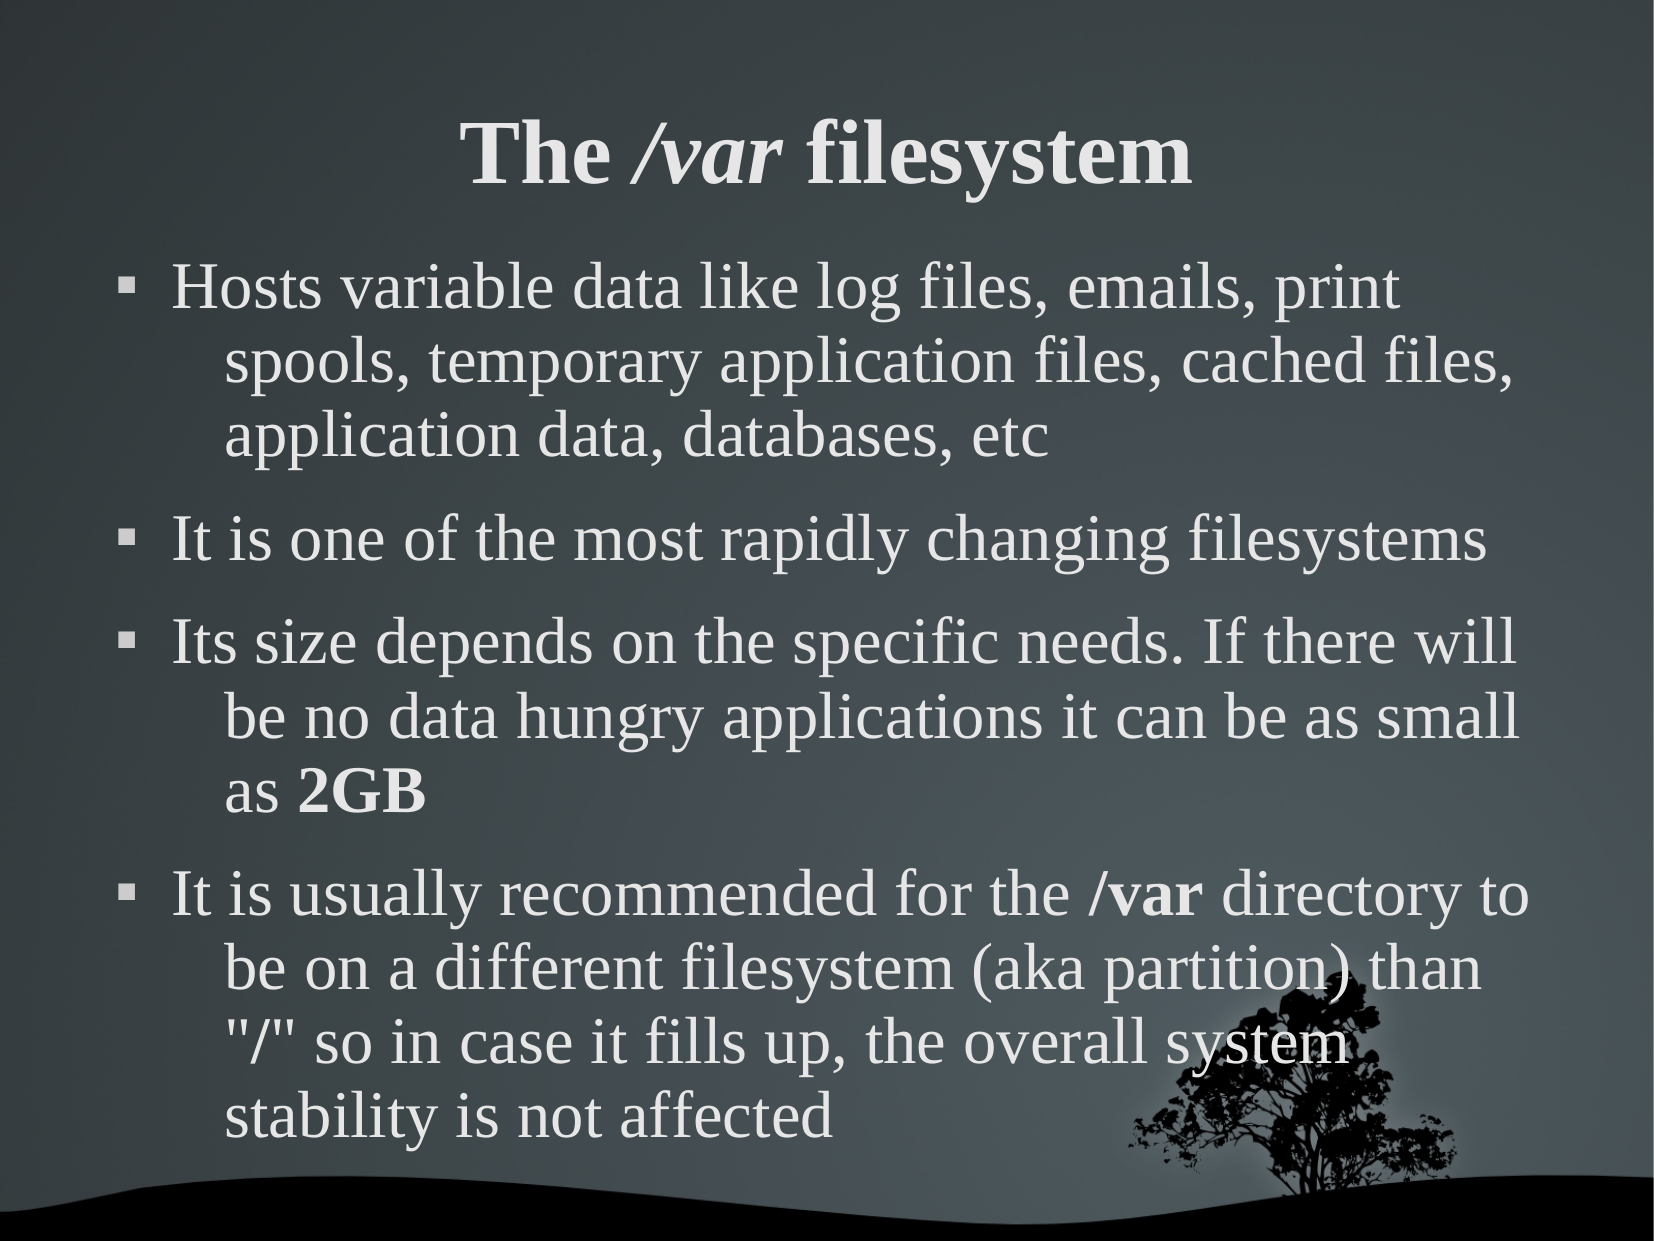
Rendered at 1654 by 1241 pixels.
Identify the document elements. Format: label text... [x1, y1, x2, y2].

title The /var filesystem [82, 49, 1572, 257]
picture [0, 0, 1654, 1241]
list Hosts variable data like log files, emails, print spools, temporary application files, cached files, application data, databases, etc It is one of the most rapidly changing filesystems Its size depends on the specific needs. If there will be no data hungry applications it can be as small as 2GB It is usually recommended for the /var directory to be on a different filesystem (aka partition) than "/" so in case it fills up, the overall system stability is not affected [82, 257, 1572, 1190]
